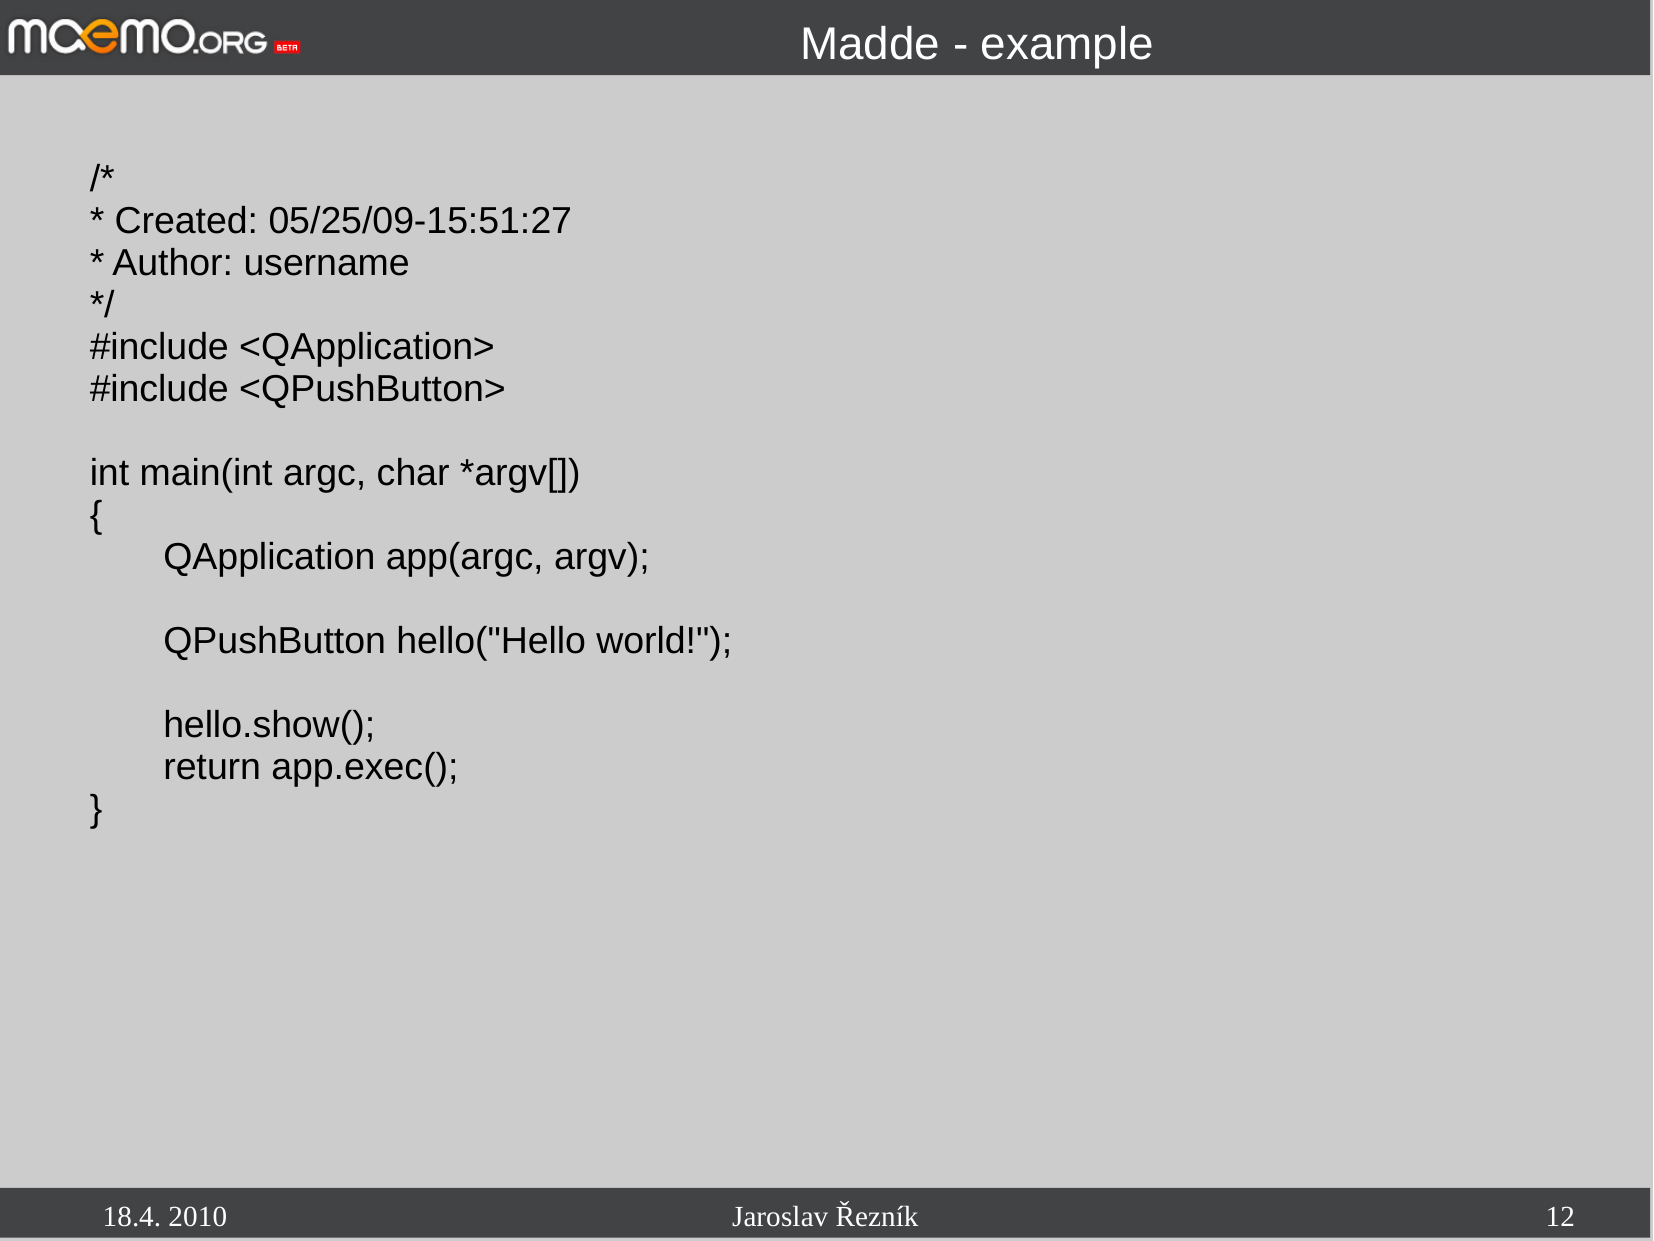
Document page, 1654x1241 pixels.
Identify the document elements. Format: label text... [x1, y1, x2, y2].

picture [0, 0, 317, 64]
title Madde - example [379, 11, 1576, 76]
text_box /* * Created: 05/25/09-15:51:27 * Author: username */ #include <QApplication> #include <QPushButton> int main(int argc, char *argv[]) { QApplication app(argc, argv); QPushButton hello("Hello world!"); hello.show(); return app.exec(); } [75, 150, 1501, 879]
